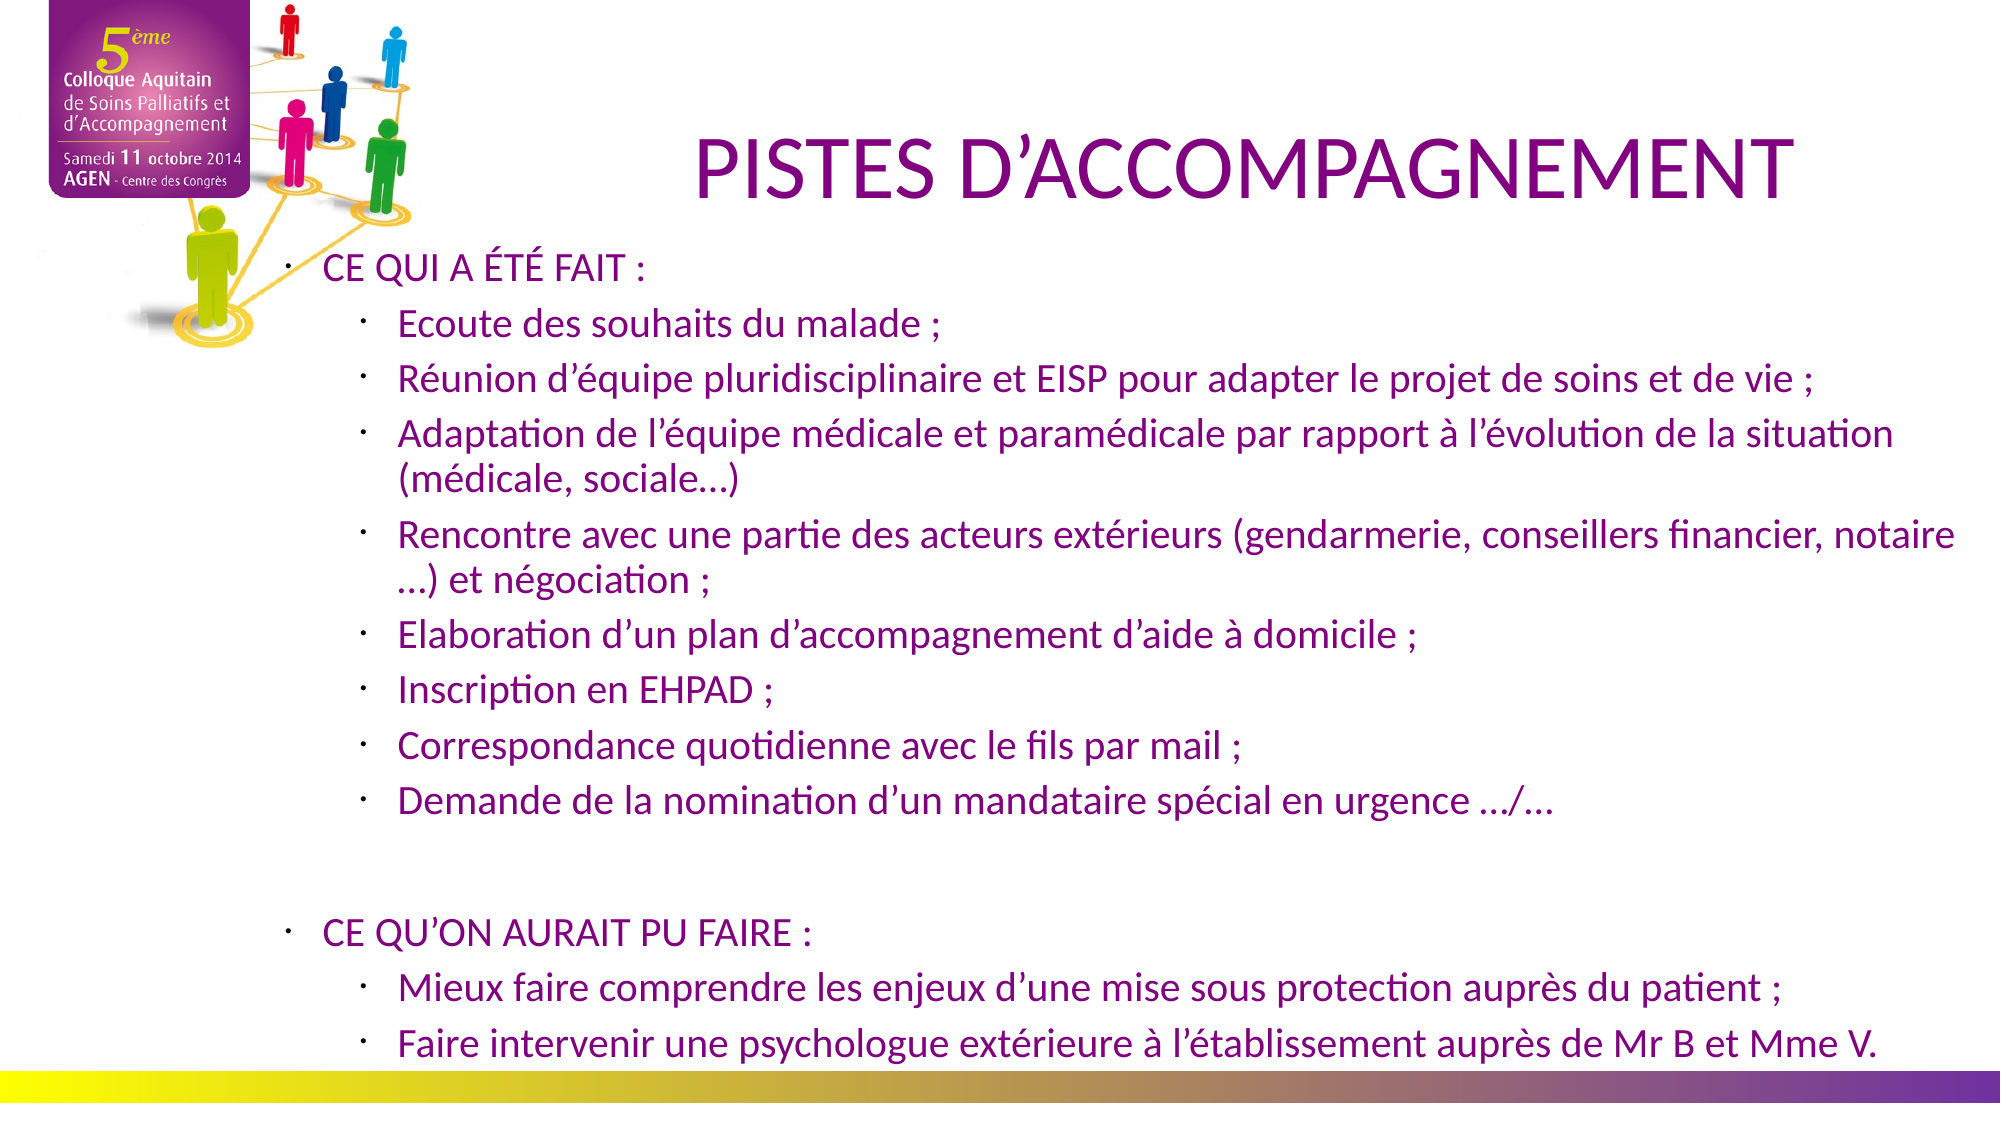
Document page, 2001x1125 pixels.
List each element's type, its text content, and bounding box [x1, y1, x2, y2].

title PISTES D’ACCOMPAGNEMENT [678, 59, 1863, 238]
picture [0, 0, 440, 359]
list CE QUI A ÉTÉ FAIT : Ecoute des souhaits du malade ; Réunion d’équipe pluridisciplinaire et EISP pour adapter le projet de soins et de vie ; Adaptation de l’équipe médicale et paramédicale par rapport à l’évolution de la situation (médicale, sociale…) Rencontre avec une partie des acteurs extérieurs (gendarmerie, conseillers financier, notaire …) et négociation ; Elaboration d’un plan d’accompagnement d’aide à domicile ; Inscription en EHPAD ; Correspondance quotidienne avec le fils par mail ; Demande de la nomination d’un mandataire spécial en urgence …/… CE QU’ON AURAIT PU FAIRE : Mieux faire comprendre les enjeux d’une mise sous protection auprès du patient ; Faire intervenir une psychologue extérieure à l’établissement auprès de Mr B et Mme V. [270, 238, 2000, 1036]
